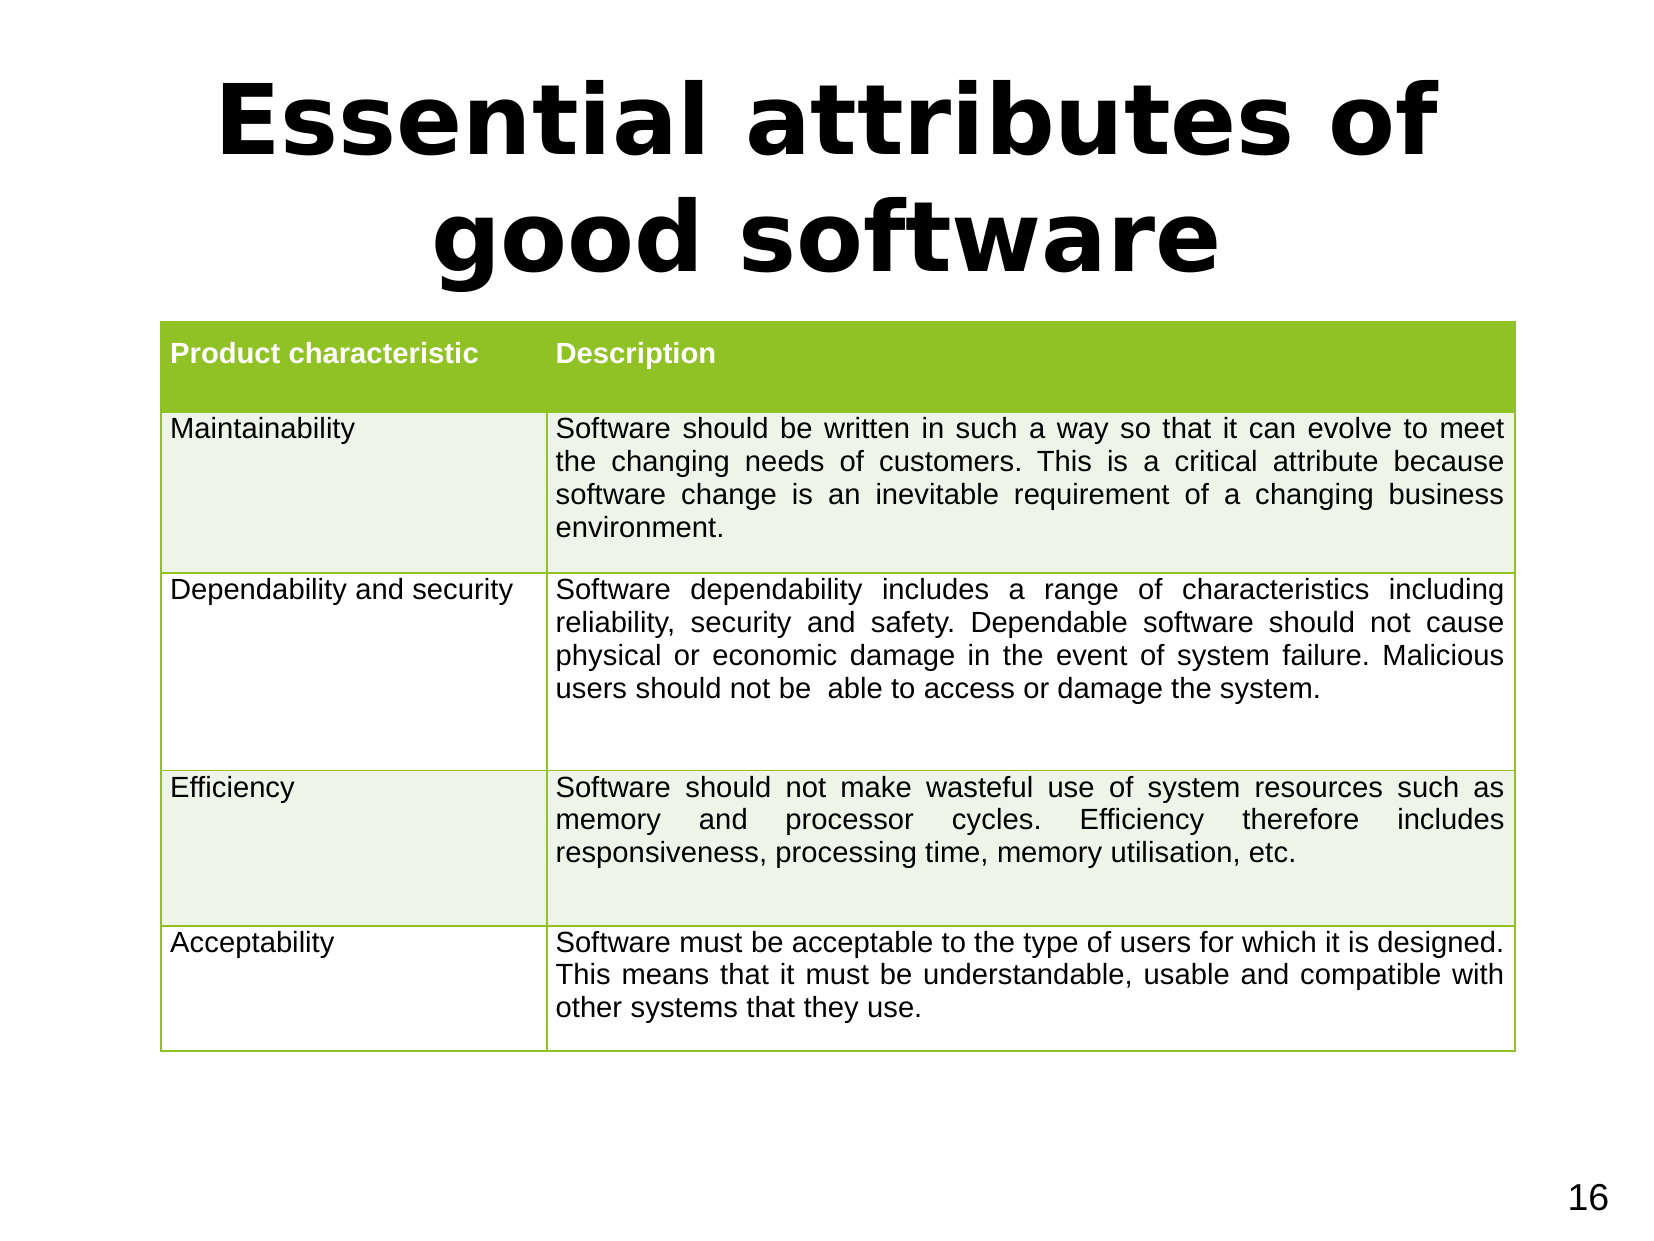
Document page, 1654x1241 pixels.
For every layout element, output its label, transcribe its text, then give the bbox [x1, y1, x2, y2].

table_cell Software must be acceptable to the type of users for which it is designed. This means that it must be understandable, usable and compatible with other systems that they use. [548, 927, 1514, 1050]
table_header Product characteristic [162, 323, 546, 411]
title Essential attributes of good software [82, 49, 1571, 195]
table_cell Efficiency [162, 771, 546, 925]
table_cell Acceptability [162, 927, 546, 1050]
table_cell Dependability and security [162, 574, 546, 770]
table_header Description [548, 323, 1514, 411]
table_cell Maintainability [162, 413, 546, 572]
table_cell Software should be written in such a way so that it can evolve to meet the changing needs of customers. This is a critical attribute because software change is an inevitable requirement of a changing business environment. [548, 413, 1514, 572]
table_cell Software should not make wasteful use of system resources such as memory and processor cycles. Efficiency therefore includes responsiveness, processing time, memory utilisation, etc. [548, 771, 1514, 925]
table_cell Software dependability includes a range of characteristics including reliability, security and safety. Dependable software should not cause physical or economic damage in the event of system failure. Malicious users should not be able to access or damage the system. [548, 574, 1514, 770]
